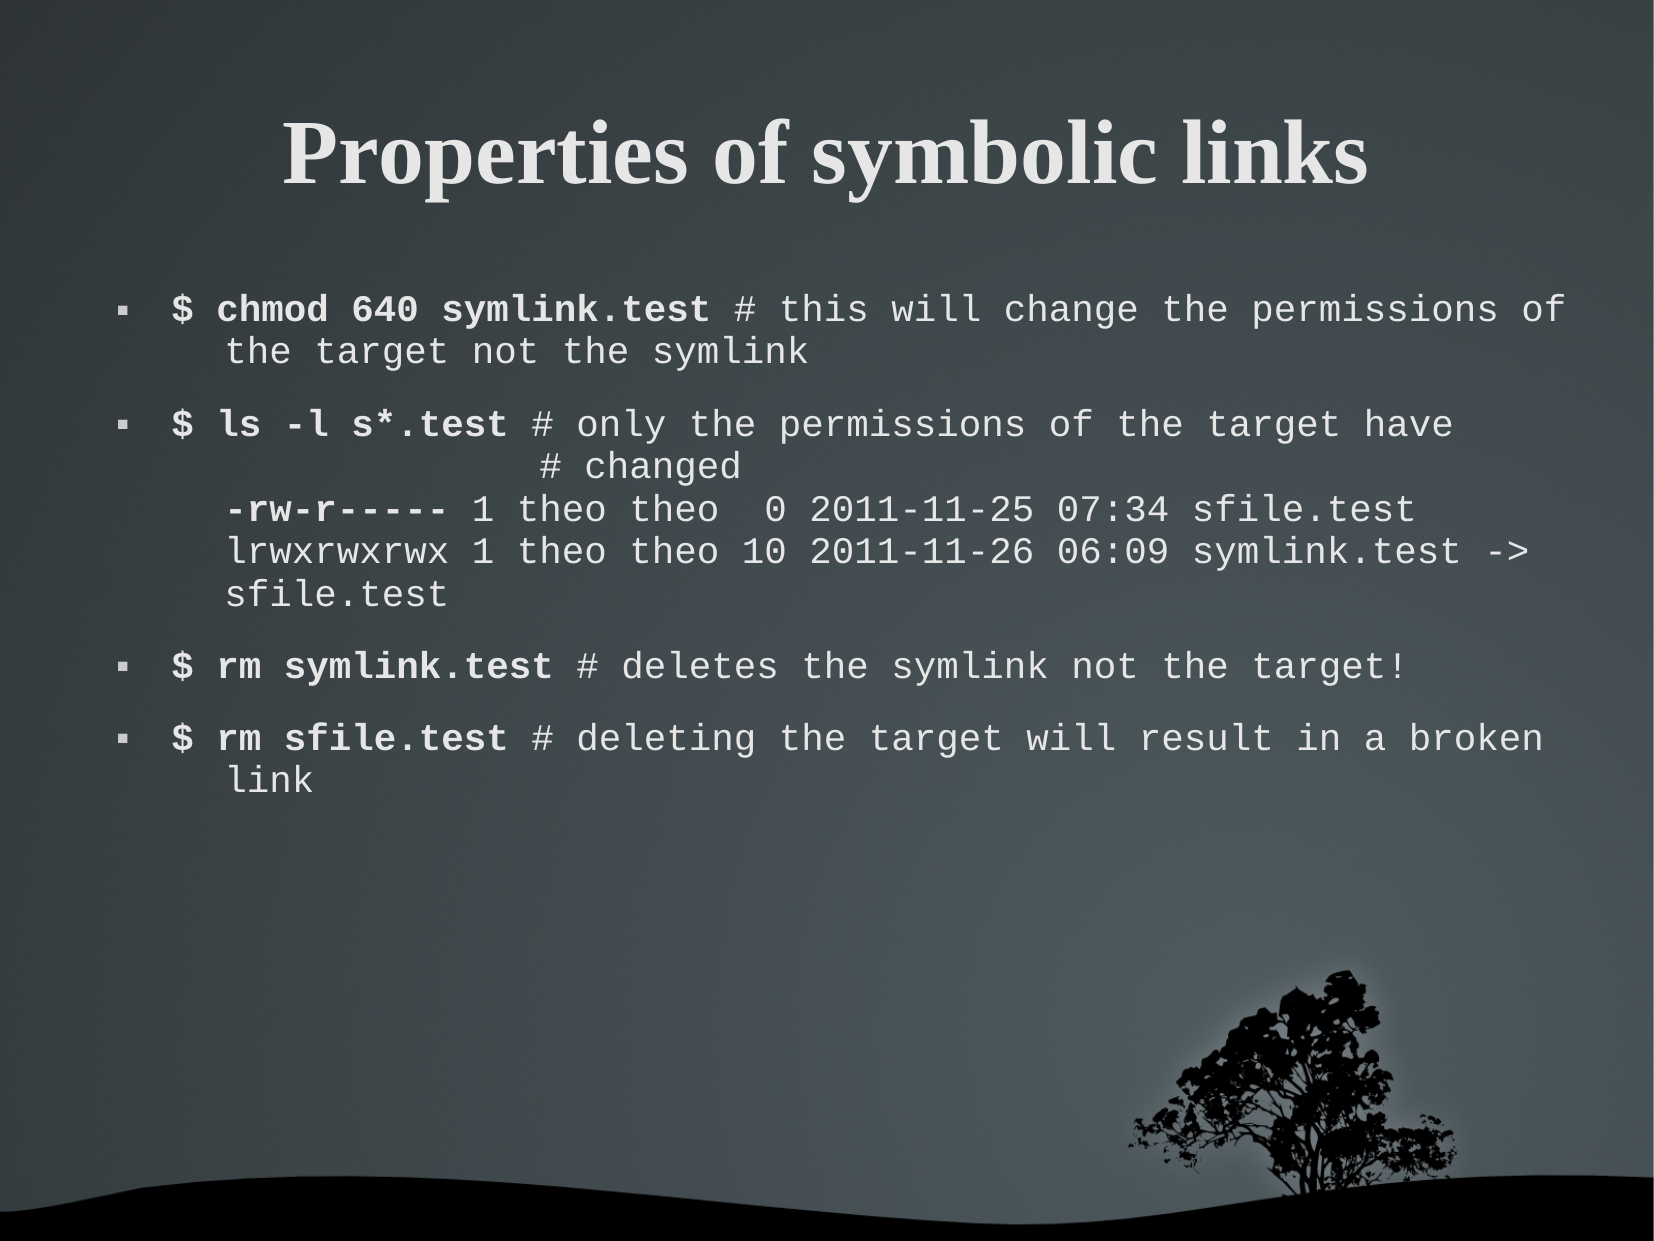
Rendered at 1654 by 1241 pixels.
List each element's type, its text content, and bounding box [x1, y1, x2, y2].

picture [0, 0, 1654, 1241]
list $ chmod 640 symlink.test # this will change the permissions of the target not the symlink $ ls -l s*.test # only the permissions of the target have # changed -rw-r----- 1 theo theo 0 2011-11-25 07:34 sfile.test lrwxrwxrwx 1 theo theo 10 2011-11-26 06:09 symlink.test -> sfile.test $ rm symlink.test # deletes the symlink not the target! $ rm sfile.test # deleting the target will result in a broken link [82, 290, 1571, 1197]
title Properties of symbolic links [82, 33, 1571, 273]
